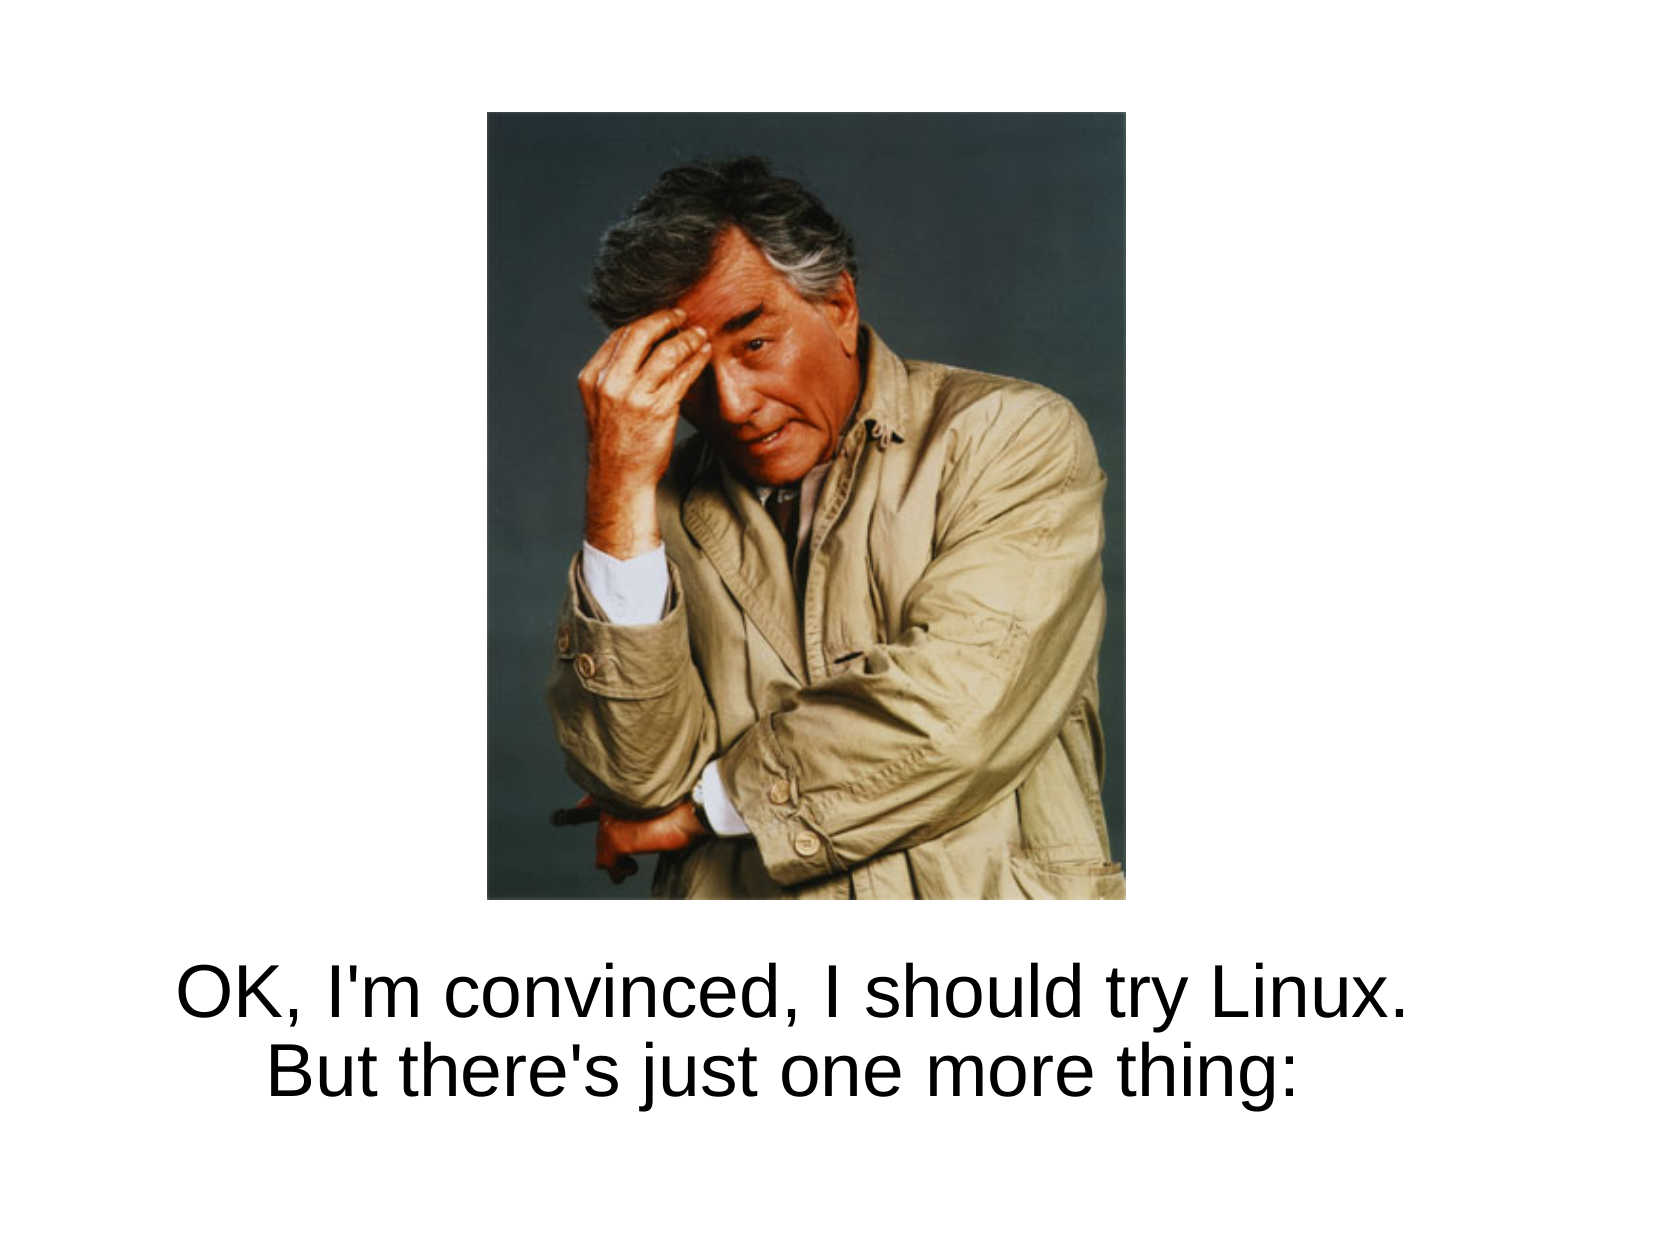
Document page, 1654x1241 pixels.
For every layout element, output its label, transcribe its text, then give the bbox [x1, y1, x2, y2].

title OK, I'm convinced, I should try Linux. But there's just one more thing: [49, 937, 1538, 1130]
picture [487, 112, 1126, 901]
